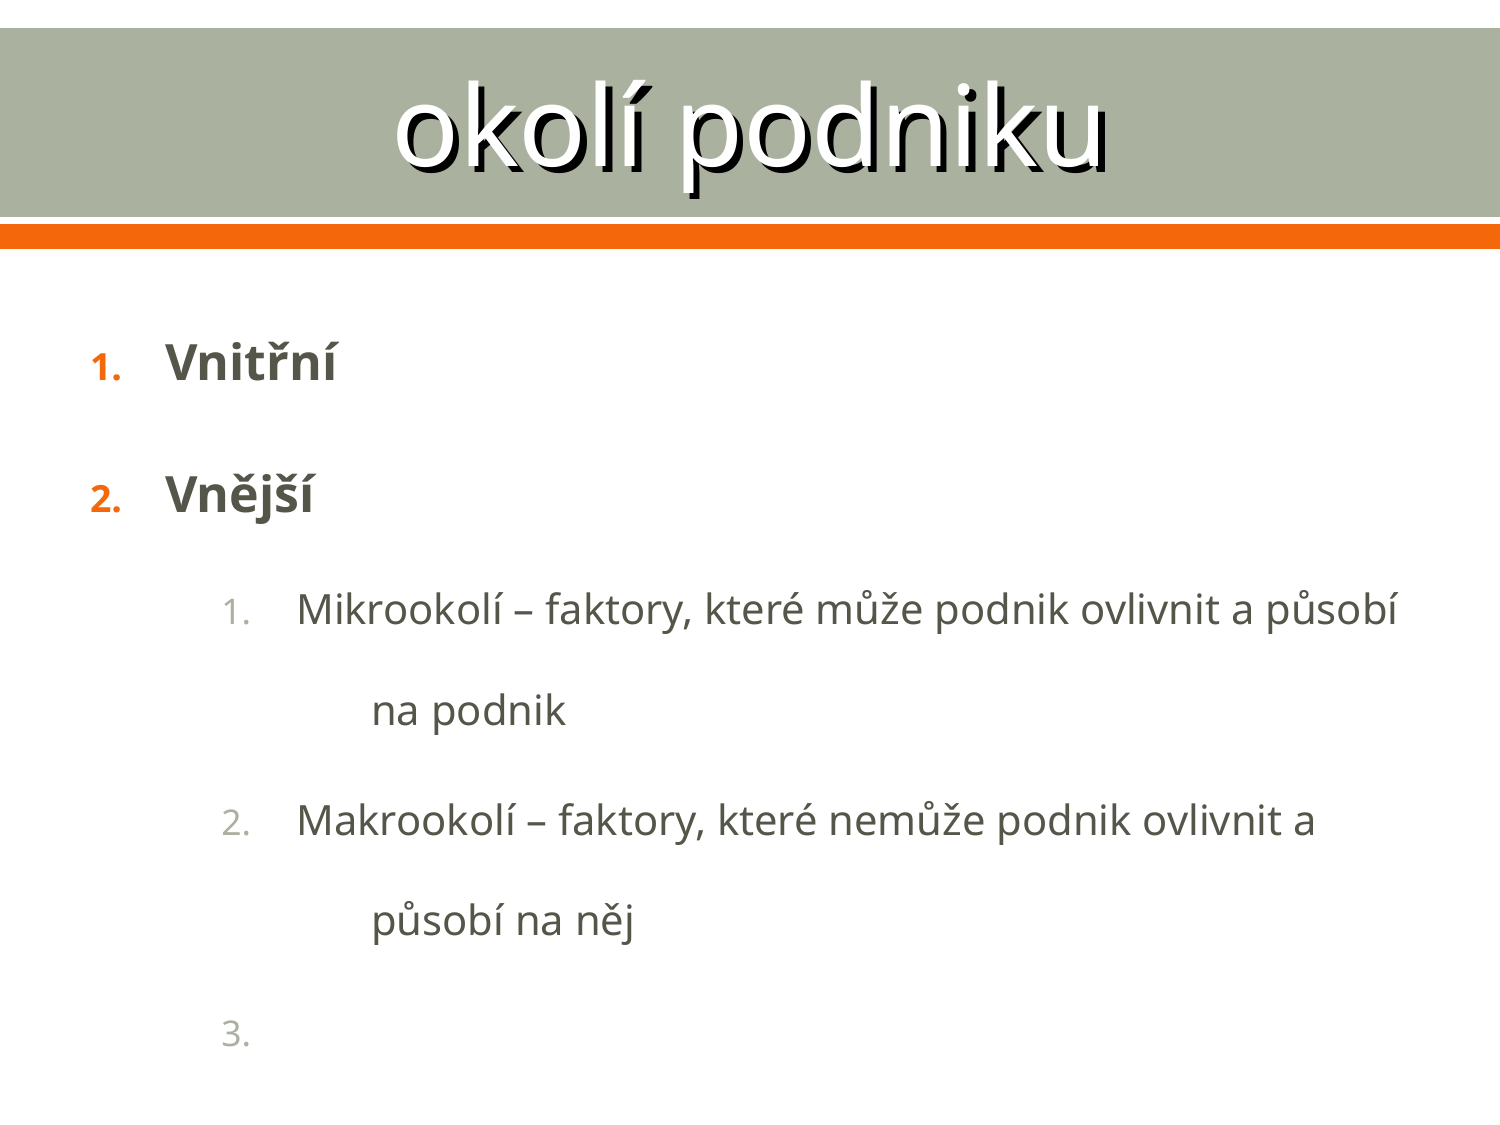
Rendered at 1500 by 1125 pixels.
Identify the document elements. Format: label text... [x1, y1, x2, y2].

list Vnitřní Vnější Mikrookolí – faktory, které může podnik ovlivnit a působí na podnik Makrookolí – faktory, které nemůže podnik ovlivnit a působí na něj [75, 262, 1426, 1005]
title okolí podniku [75, 29, 1426, 213]
